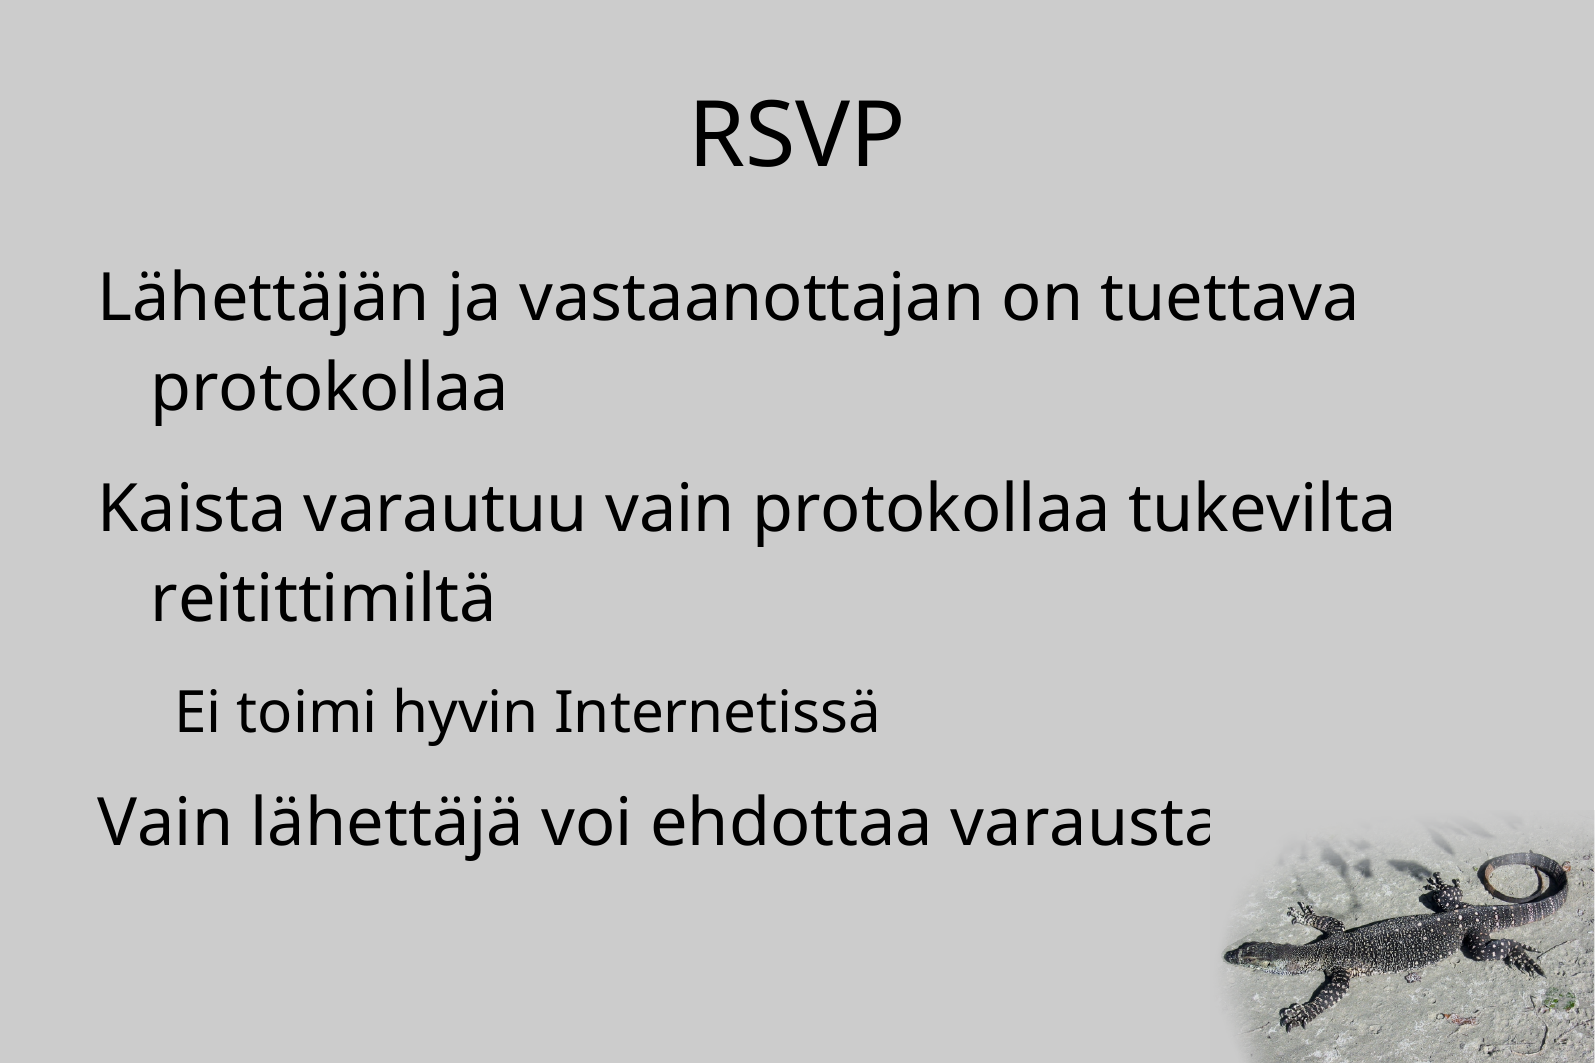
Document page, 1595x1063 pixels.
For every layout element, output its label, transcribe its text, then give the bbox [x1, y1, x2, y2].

picture [1210, 810, 1595, 1063]
title RSVP [79, 42, 1515, 220]
list Lähettäjän ja vastaanottajan on tuettava protokollaa Kaista varautuu vain protokollaa tukevilta reitittimiltä Ei toimi hyvin Internetissä Vain lähettäjä voi ehdottaa varausta [79, 248, 1515, 951]
